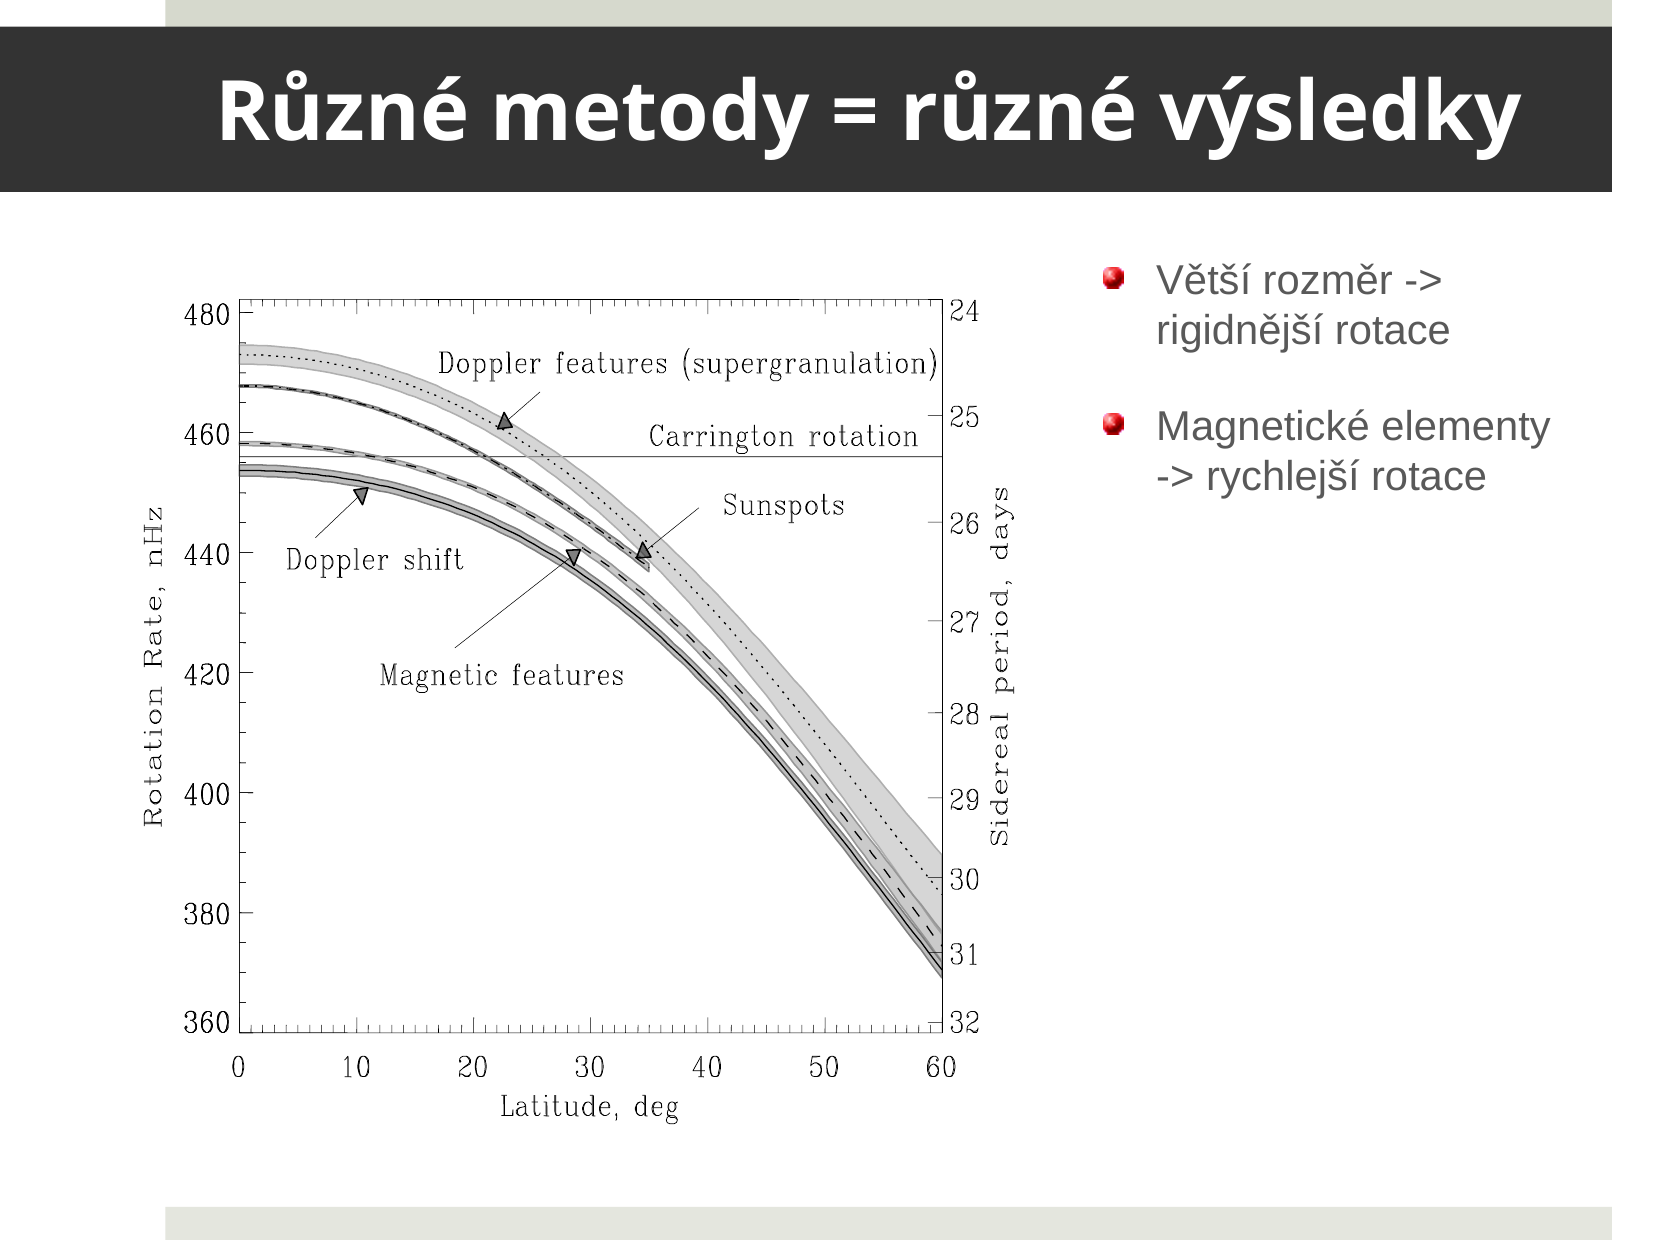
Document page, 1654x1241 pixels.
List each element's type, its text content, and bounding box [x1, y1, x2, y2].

text_box [240, 464, 568, 561]
text_box [240, 384, 268, 388]
text_box [319, 392, 337, 399]
text_box [240, 441, 414, 467]
text_box [240, 472, 562, 565]
text_box [269, 385, 286, 390]
list Větší rozměr -> rigidnější rotace Magnetické elementy -> rychlejší rotace [1086, 244, 1576, 1135]
text_box [364, 404, 373, 409]
text_box [452, 438, 472, 450]
title Různé metody = různé výsledky [0, 26, 1612, 192]
text_box [931, 953, 942, 967]
text_box [430, 428, 452, 441]
text_box [295, 388, 313, 394]
text_box [240, 345, 942, 952]
text_box [561, 564, 942, 978]
text_box [408, 418, 426, 429]
text_box [374, 406, 382, 412]
text_box [388, 411, 403, 419]
text_box [349, 399, 359, 405]
